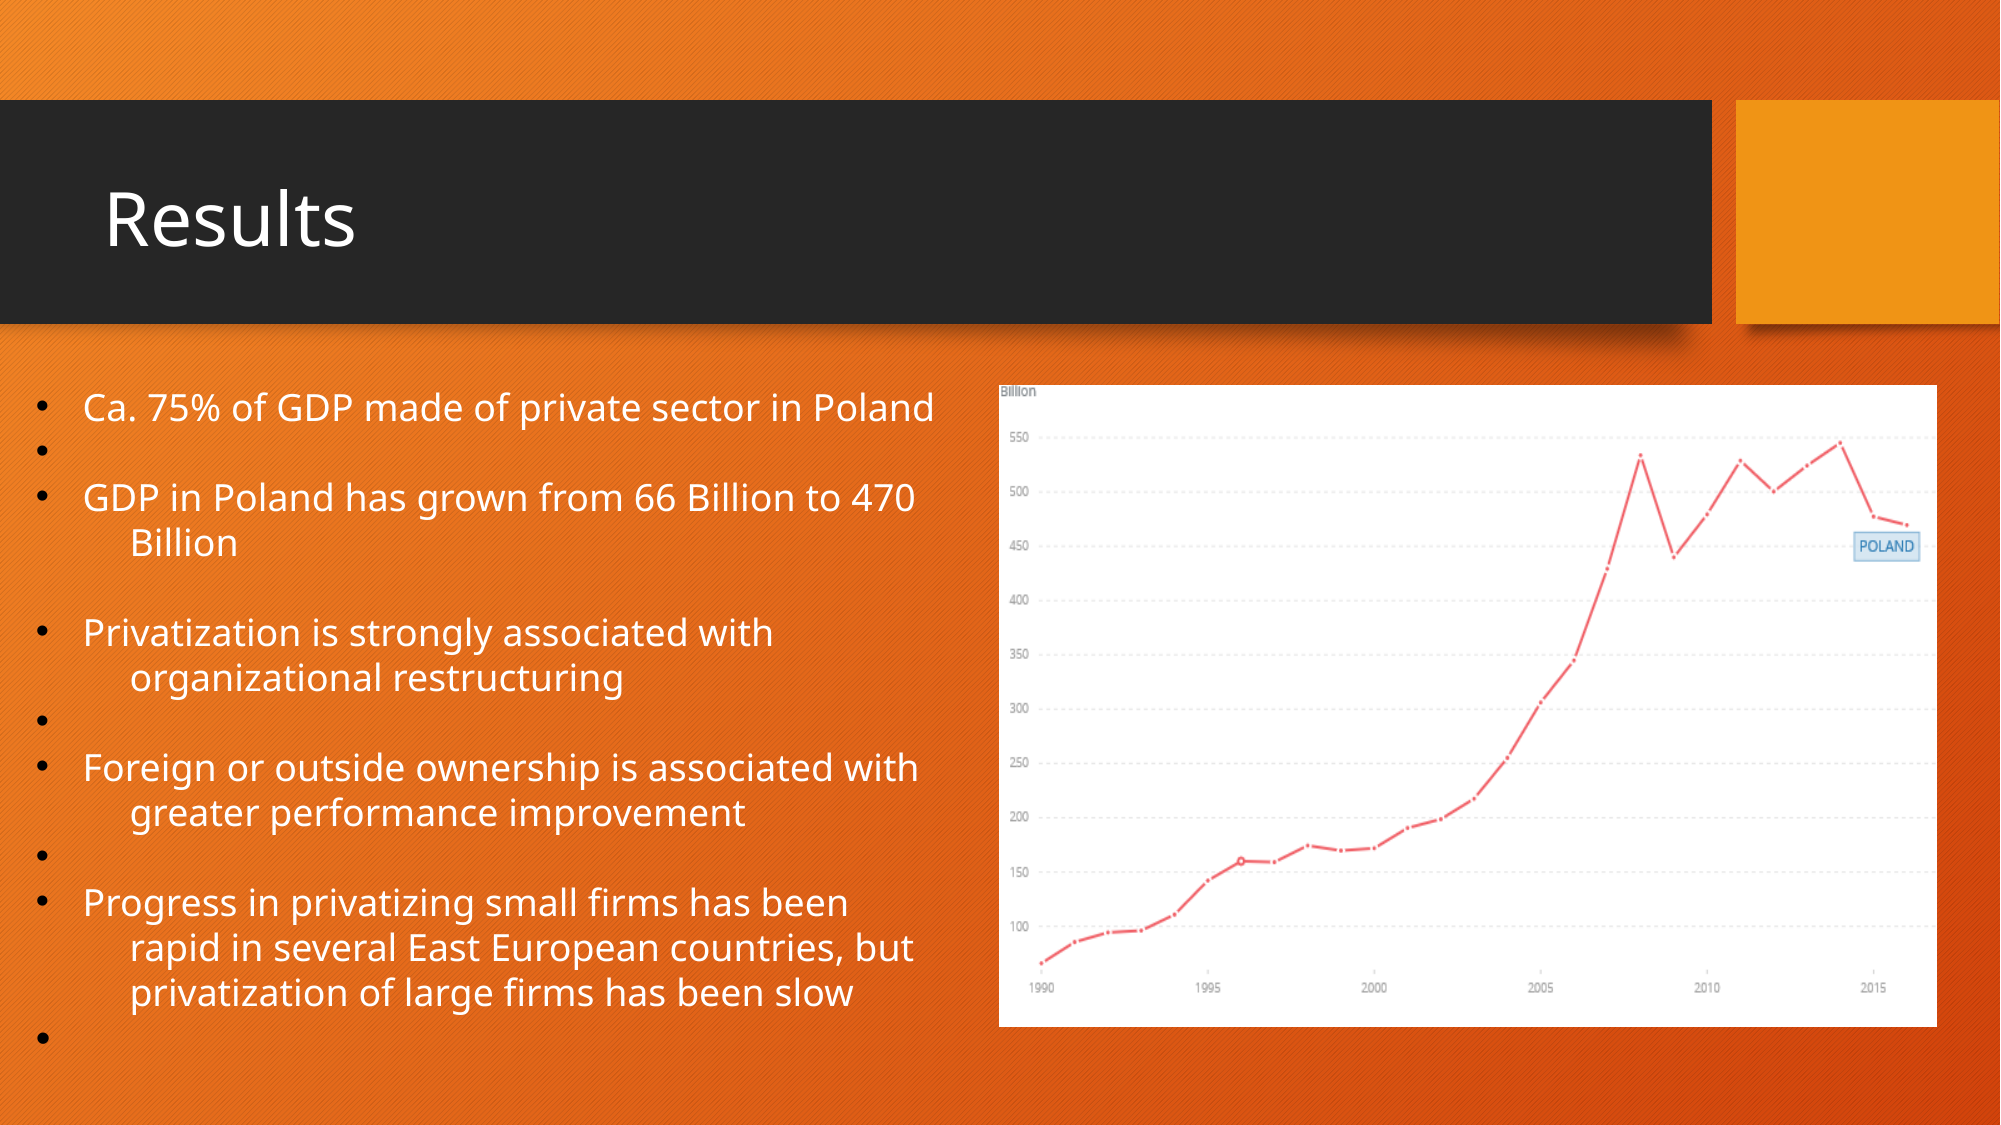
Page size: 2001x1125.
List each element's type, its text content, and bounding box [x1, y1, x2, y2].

picture [999, 385, 1937, 1027]
title Results [88, 133, 1666, 311]
text_box Ca. 75% of GDP made of private sector in Poland GDP in Poland has grown from 66 Billion to 470 Billion Privatization is strongly associated with organizational restructuring Foreign or outside ownership is associated with greater performance improvement Progress in privatizing small firms has been rapid in several East European countries, but privatization of large firms has been slow [20, 375, 953, 1125]
